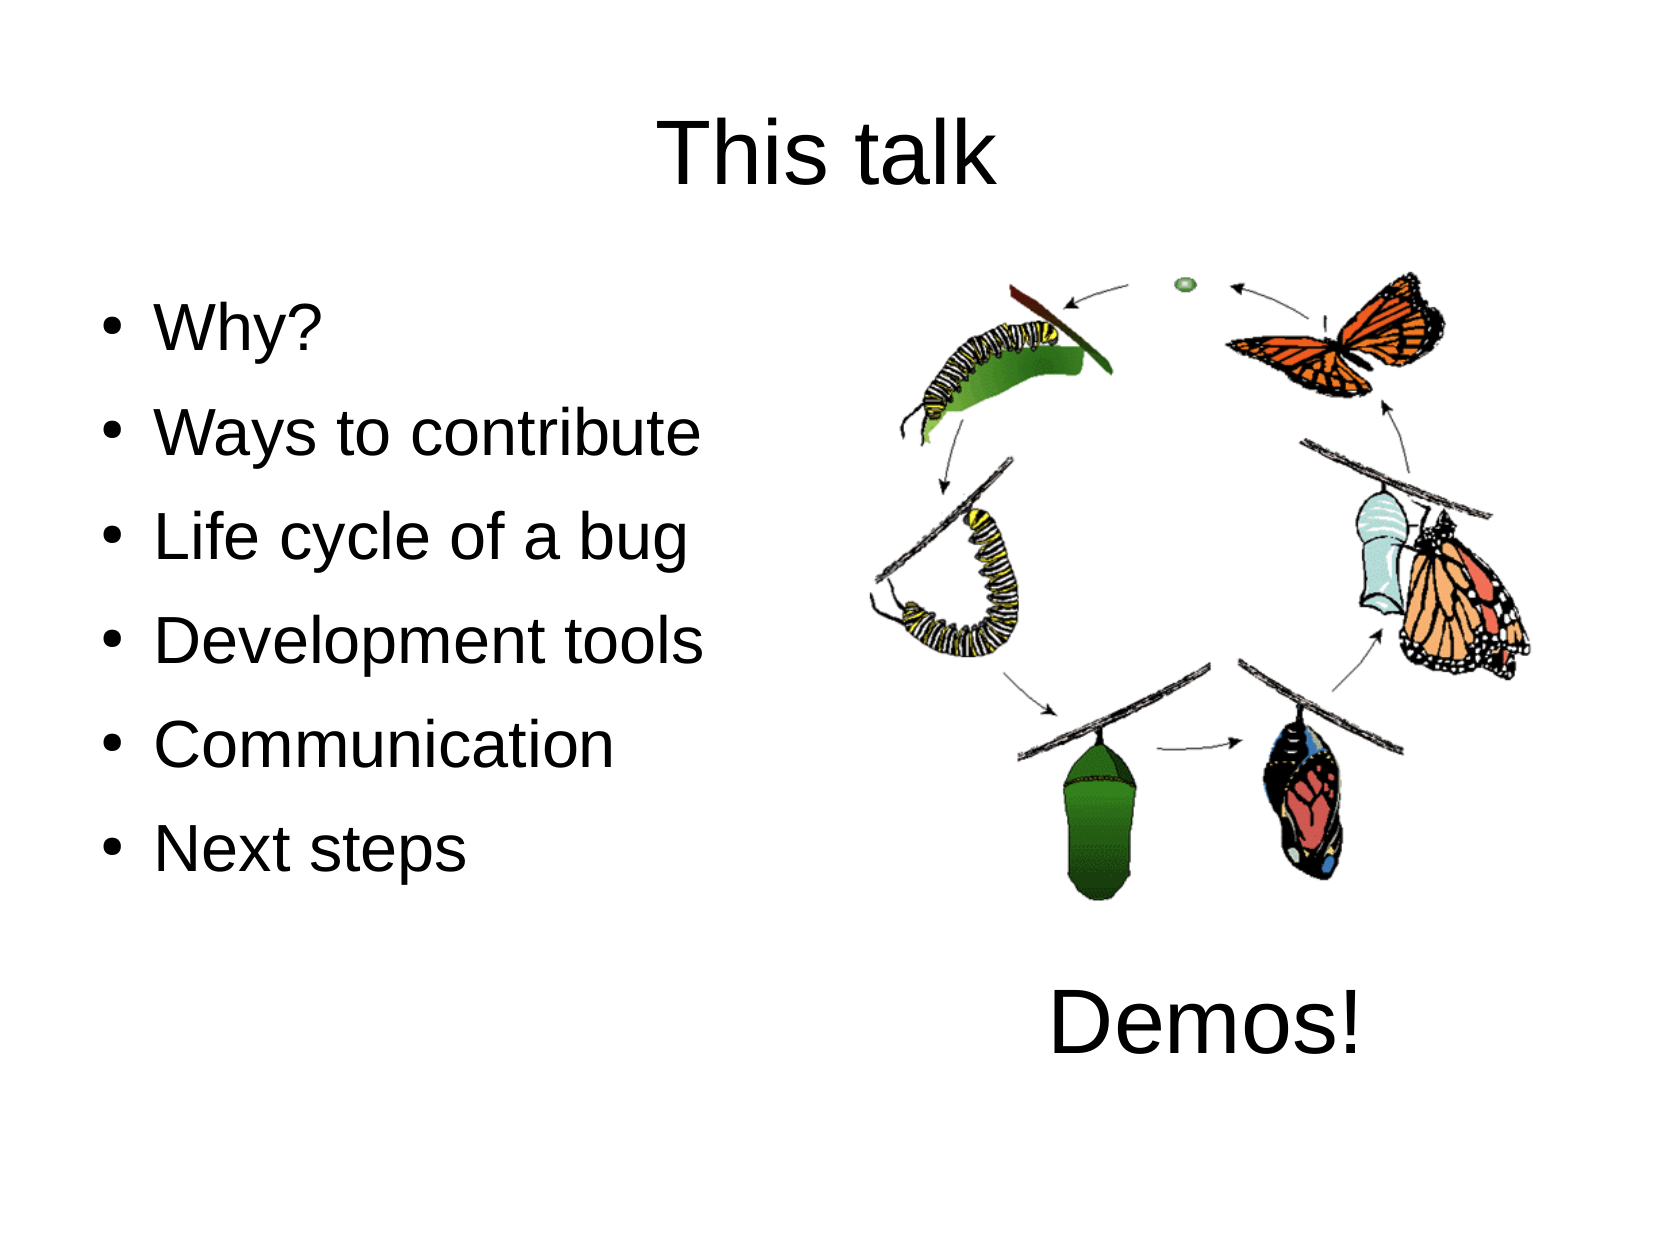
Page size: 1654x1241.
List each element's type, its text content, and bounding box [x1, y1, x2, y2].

picture [862, 264, 1538, 906]
title This talk [82, 49, 1571, 257]
list Why? Ways to contribute Life cycle of a bug Development tools Communication Next steps [82, 290, 1571, 1109]
title Demos! [836, 917, 1576, 1126]
